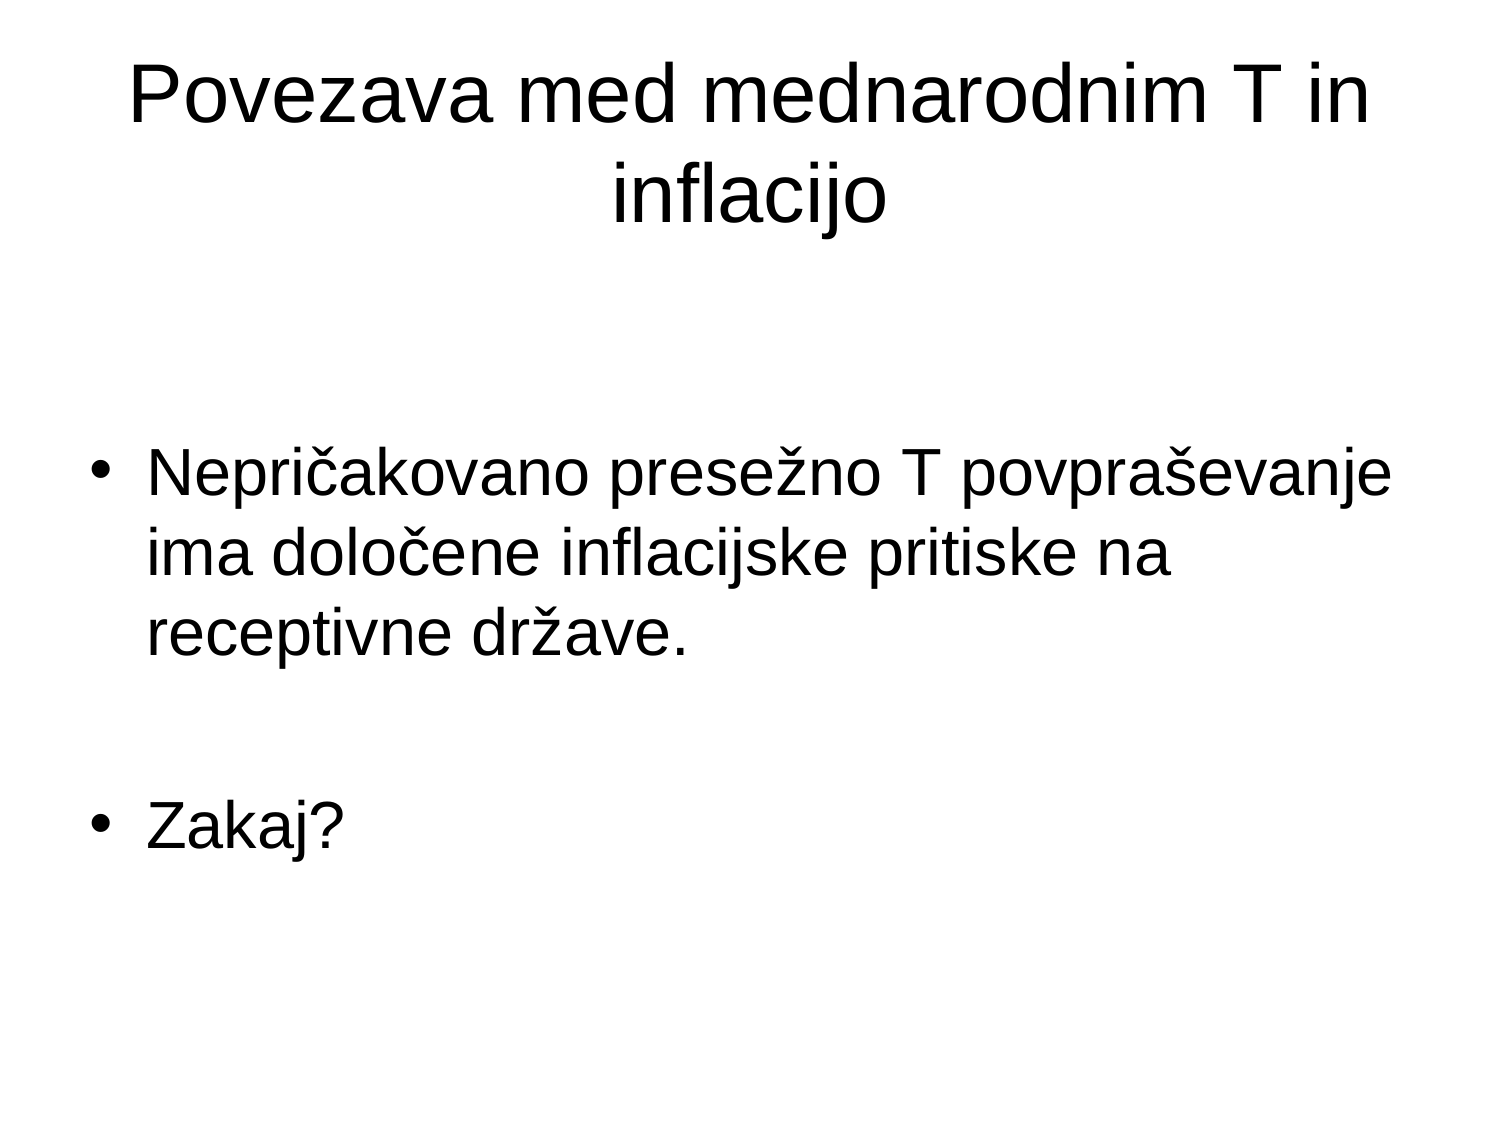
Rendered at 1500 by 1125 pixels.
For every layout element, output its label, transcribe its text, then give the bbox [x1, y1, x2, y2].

title Povezava med mednarodnim T in inflacijo [75, 31, 1426, 247]
list Nepričakovano presežno T povpraševanje ima določene inflacijske pritiske na receptivne države. Zakaj? [75, 420, 1426, 1063]
